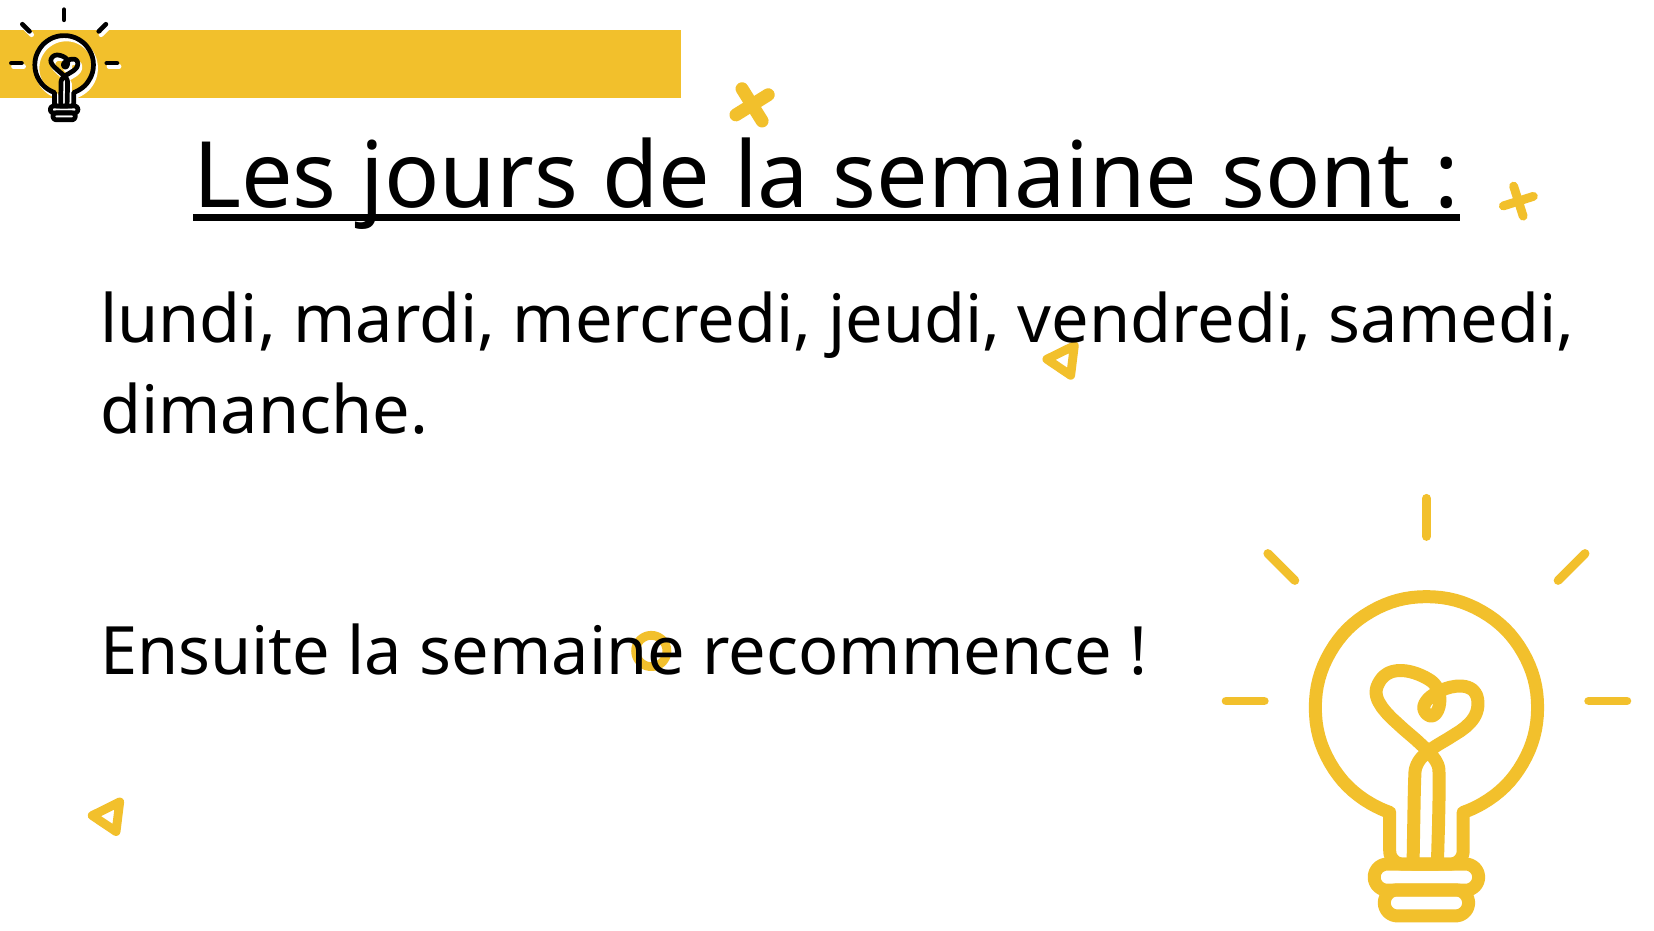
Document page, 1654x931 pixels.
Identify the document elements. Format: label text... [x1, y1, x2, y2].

list lundi, mardi, mercredi, jeudi, vendredi, samedi, dimanche. Ensuite la semaine recommence ! [29, 271, 1625, 857]
title Les jours de la semaine sont : [82, 94, 1571, 250]
